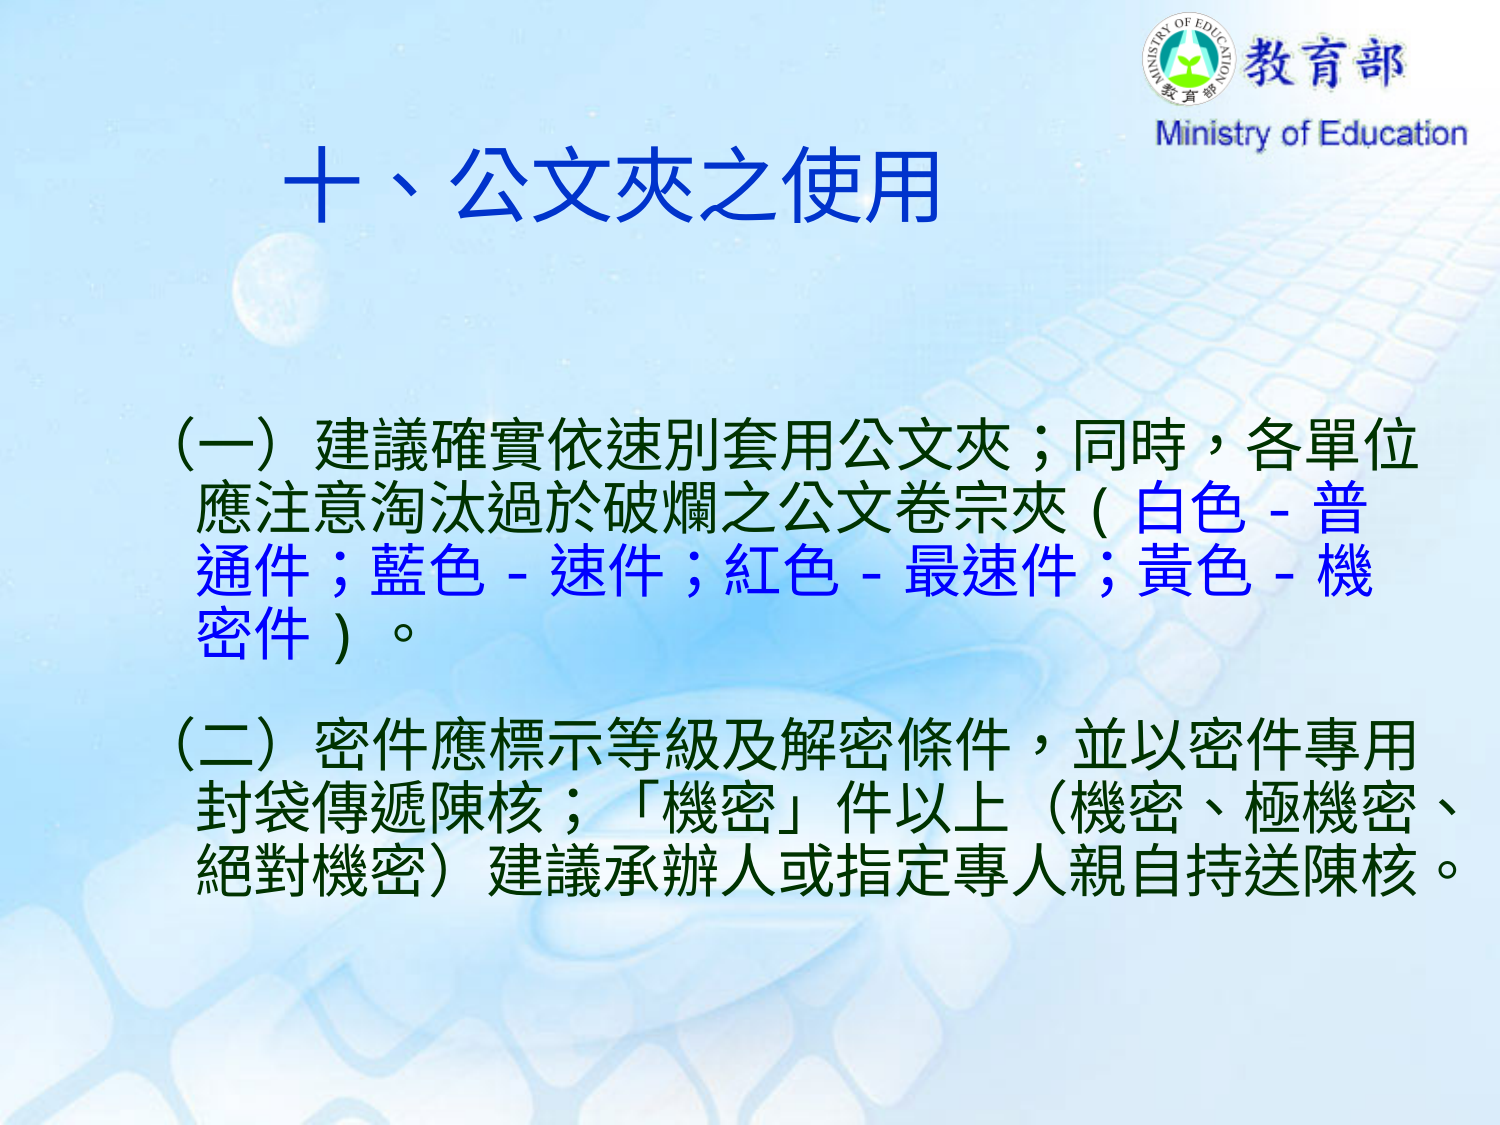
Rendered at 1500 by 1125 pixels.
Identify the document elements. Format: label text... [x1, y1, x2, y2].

list [50, 99, 1263, 526]
text_box （一）建議確實依速別套用公文夾；同時，各單位應注意淘汰過於破爛之公文卷宗夾(白色-普通件；藍色-速件；紅色-最速件；黃色-機密件)。 （二）密件應標示等級及解密條件，並以密件專用封袋傳遞陳核；「機密」件以上（機密、極機密、絕對機密）建議承辦人或指定專人親自持送陳核。 [124, 409, 1436, 934]
text_box 十、公文夾之使用 [266, 137, 1116, 237]
text_box [1012, 50, 1463, 126]
